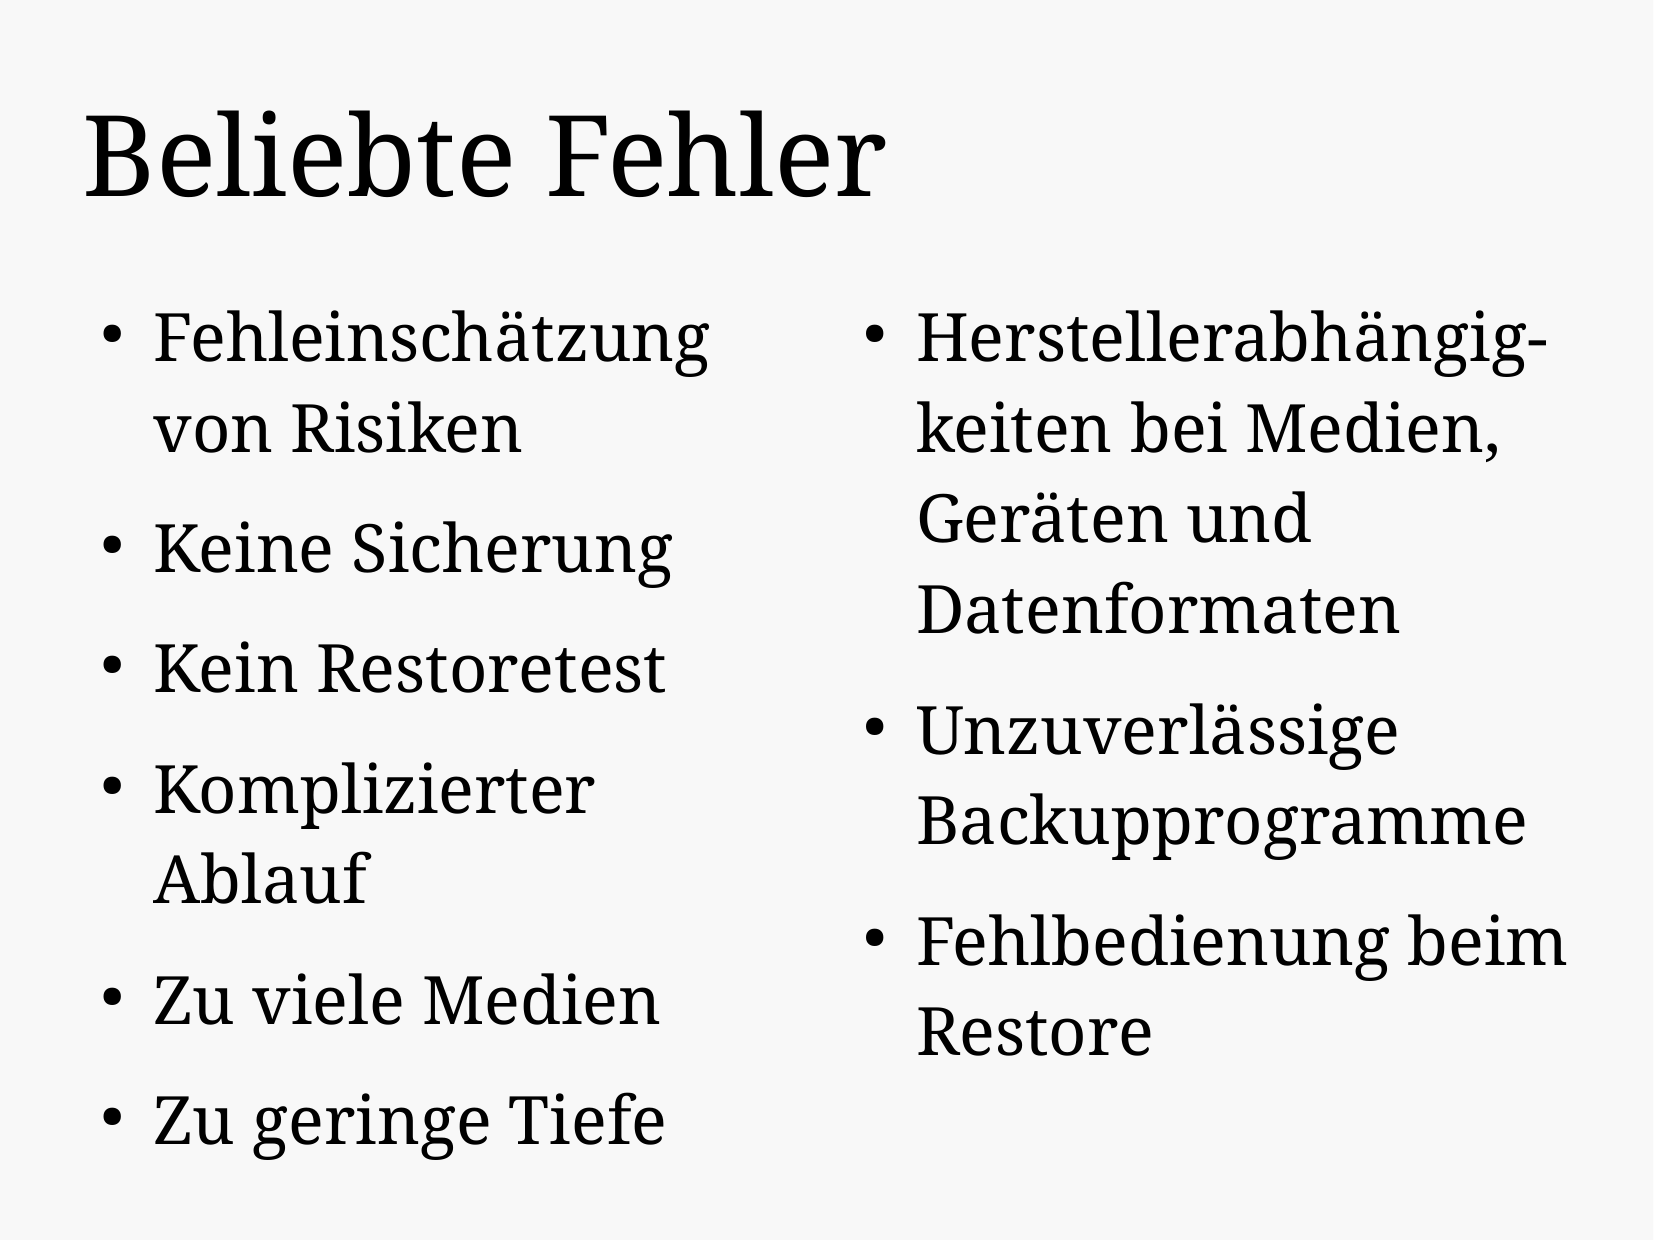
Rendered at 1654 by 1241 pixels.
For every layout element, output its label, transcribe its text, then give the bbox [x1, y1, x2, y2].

title Beliebte Fehler [82, 49, 1571, 257]
list Fehleinschätzung von Risiken Keine Sicherung Kein Restoretest Komplizierter Ablauf Zu viele Medien Zu geringe Tiefe [82, 290, 809, 1188]
list Herstellerabhängig-keiten bei Medien, Geräten und Datenformaten Unzuverlässige Backupprogramme Fehlbedienung beim Restore [845, 290, 1572, 1189]
